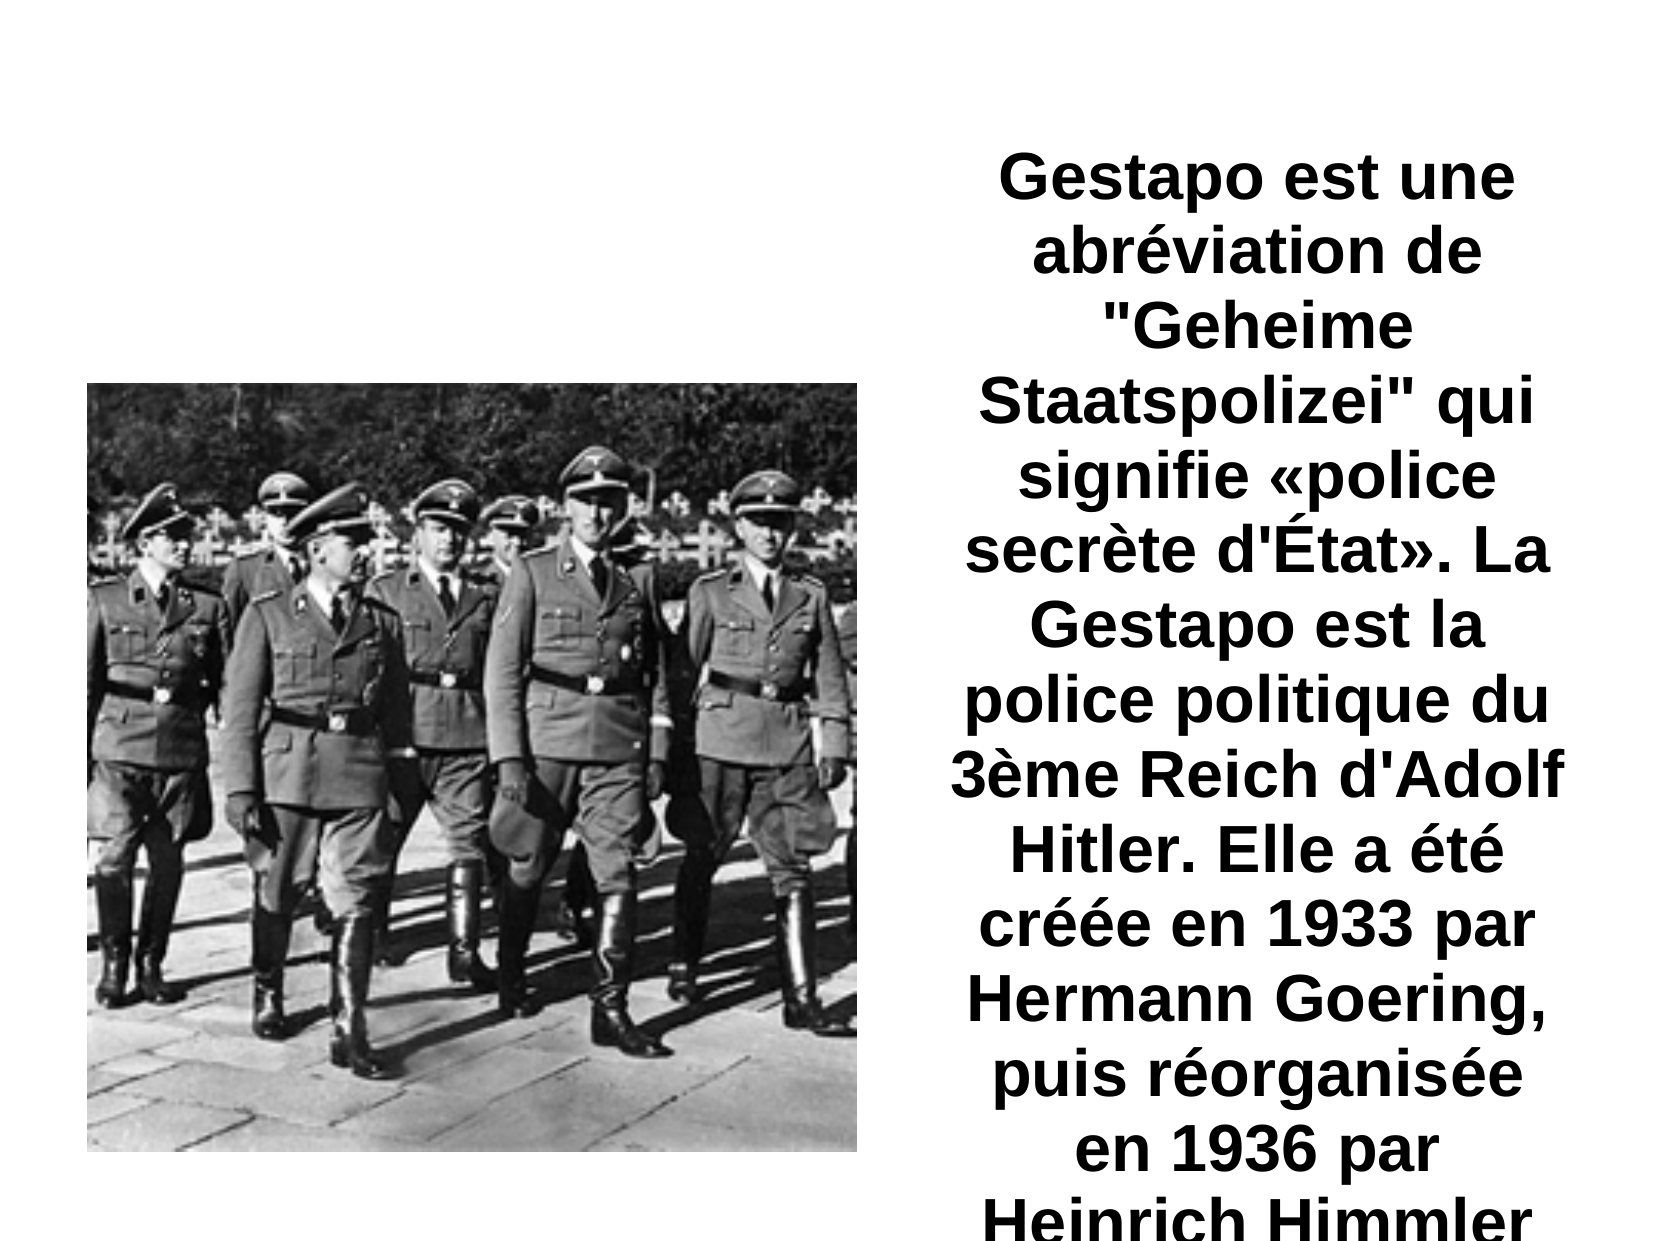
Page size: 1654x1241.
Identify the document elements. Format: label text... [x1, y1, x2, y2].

subtitle Gestapo est une abréviation de "Geheime Staatspolizei" qui signifie «police secrète d'État». La Gestapo est la police politique du 3ème Reich d'Adolf Hitler. Elle a été créée en 1933 par Hermann Goering, puis réorganisée en 1936 par Heinrich Himmler [944, 138, 1571, 1241]
picture [87, 383, 857, 1152]
